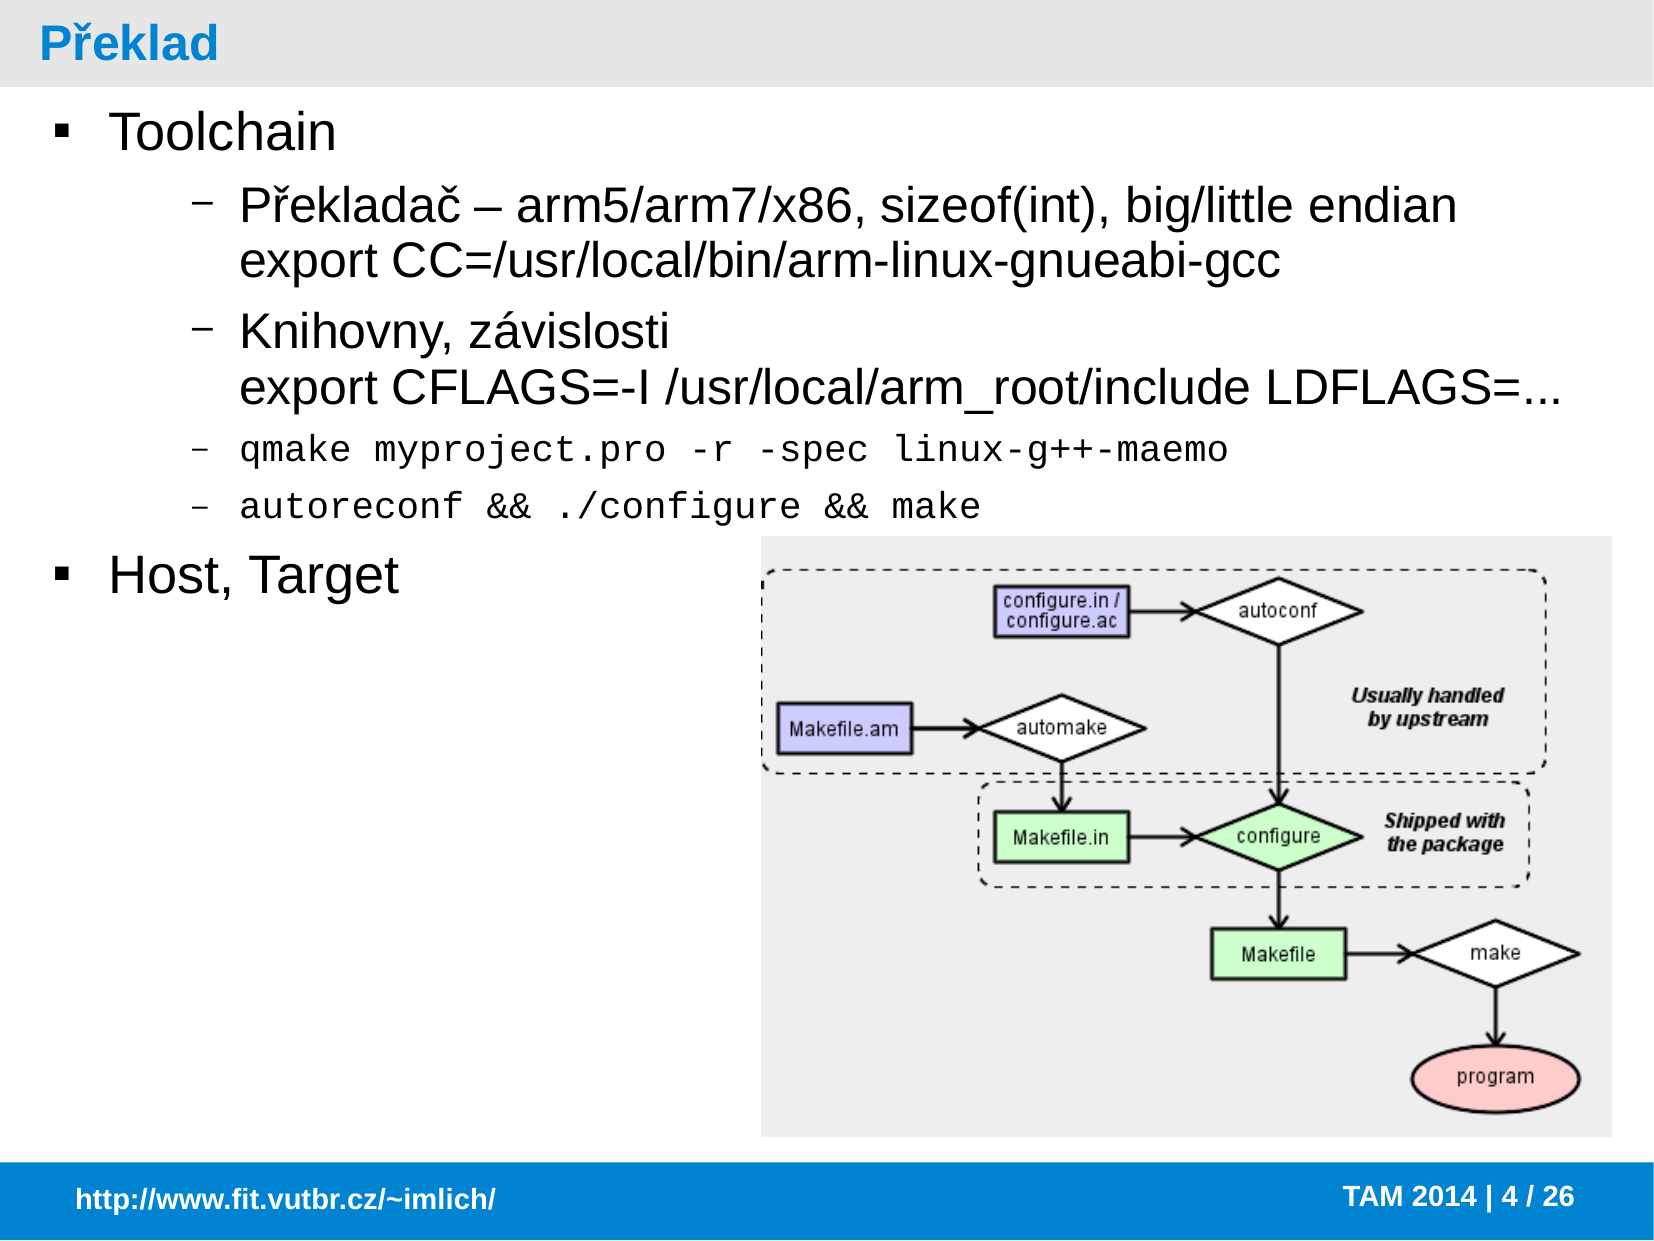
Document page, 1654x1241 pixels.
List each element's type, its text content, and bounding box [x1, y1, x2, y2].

list Toolchain Překladač – arm5/arm7/x86, sizeof(int), big/little endian export CC=/usr/local/bin/arm-linux-gnueabi-gcc Knihovny, závislosti export CFLAGS=-I /usr/local/arm_root/include LDFLAGS=... qmake myproject.pro -r -spec linux-g++-maemo autoreconf && ./configure && make Host, Target [37, 101, 1613, 1126]
title Překlad [39, 5, 1615, 81]
picture [761, 536, 1612, 1137]
